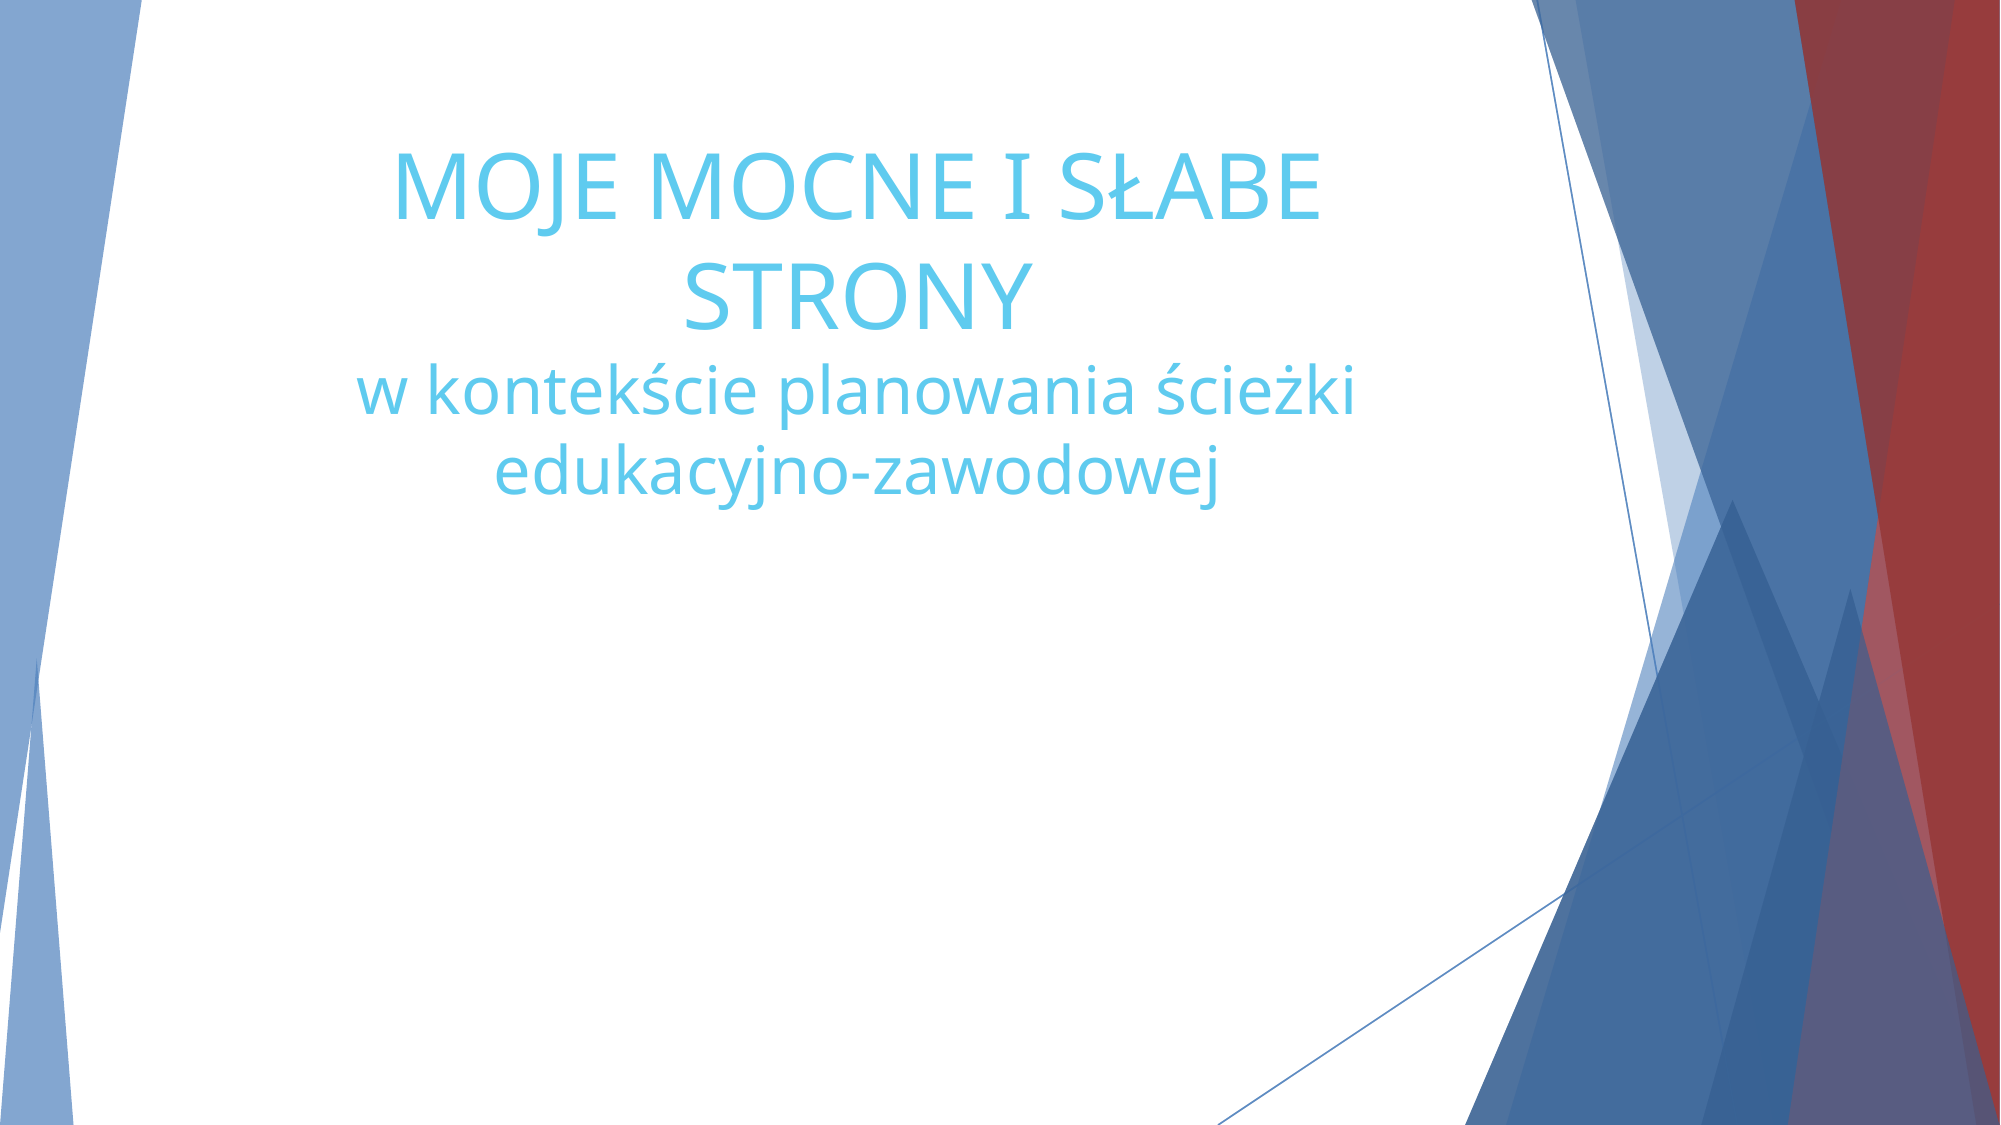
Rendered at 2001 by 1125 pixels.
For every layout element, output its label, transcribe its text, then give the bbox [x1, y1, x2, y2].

text_box MOJE MOCNE I SŁABE STRONY w kontekście planowania ścieżki edukacyjno-zawodowej [247, 145, 1469, 596]
